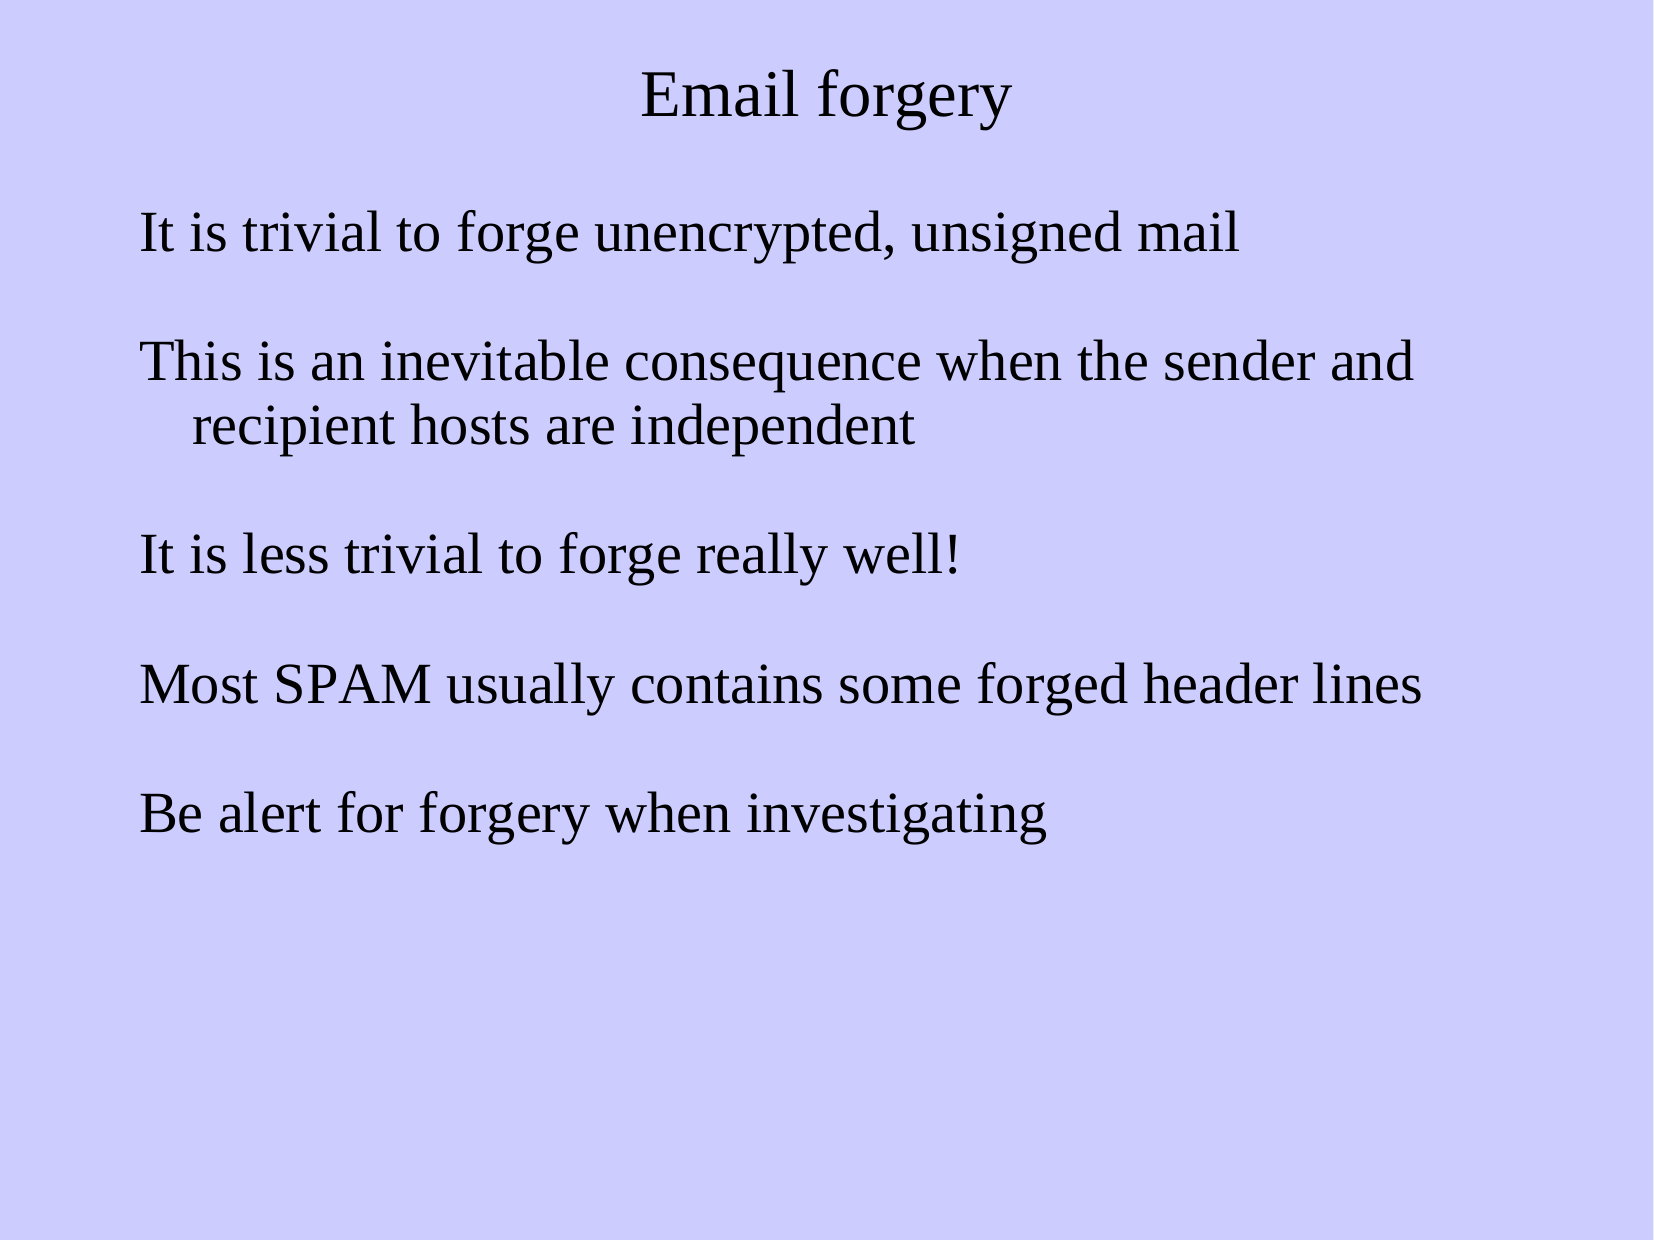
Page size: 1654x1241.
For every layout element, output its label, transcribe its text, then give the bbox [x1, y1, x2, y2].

list It is trivial to forge unencrypted, unsigned mail This is an inevitable consequence when the sender and recipient hosts are independent It is less trivial to forge really well! Most SPAM usually contains some forged header lines Be alert for forgery when investigating [121, 199, 1534, 1127]
title Email forgery [121, 17, 1534, 171]
